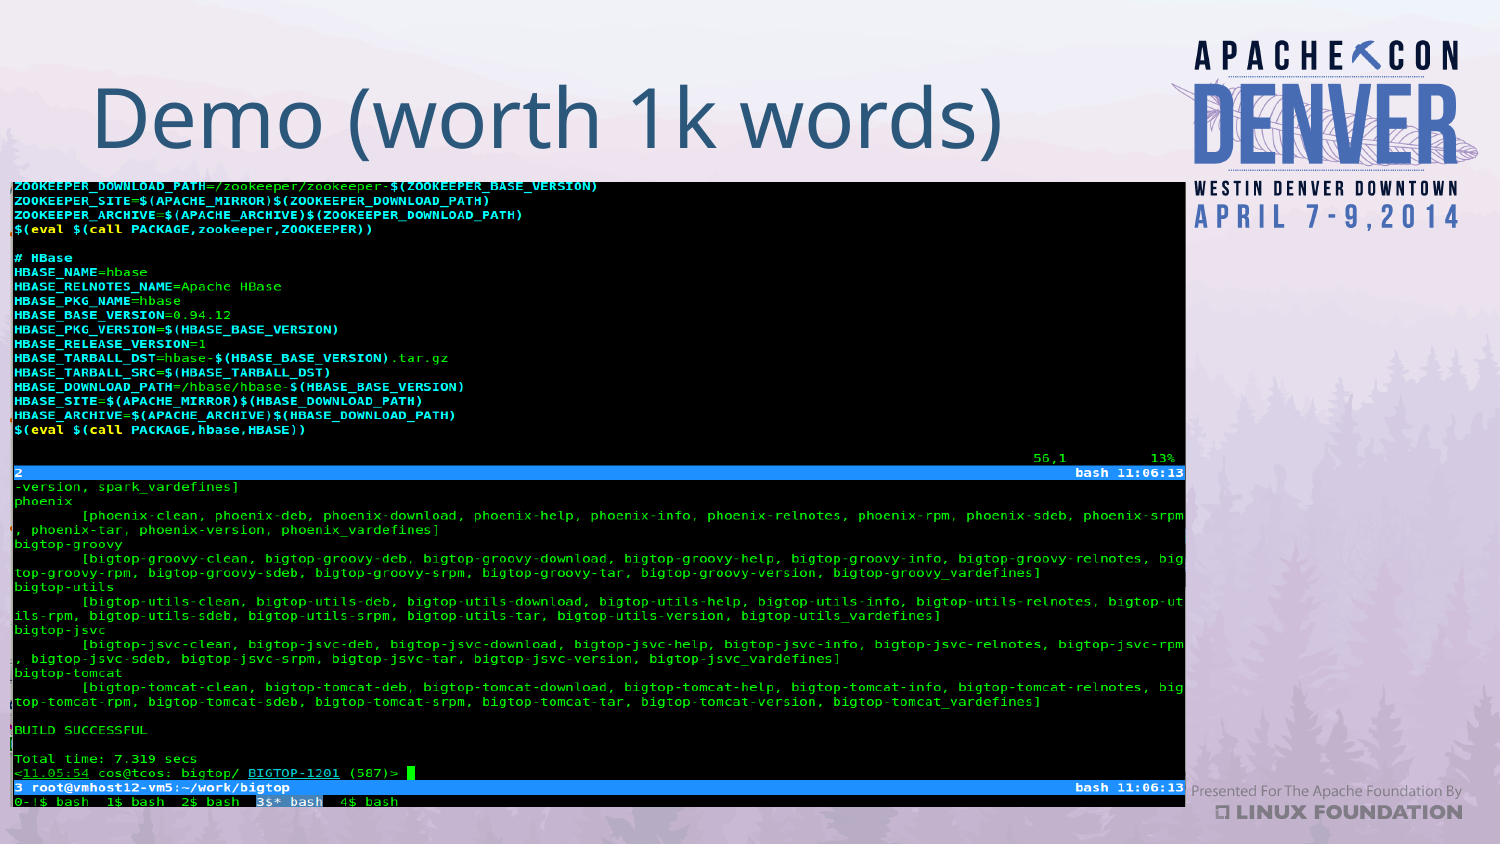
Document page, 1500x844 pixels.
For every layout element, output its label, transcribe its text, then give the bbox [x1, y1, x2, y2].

text_box Demo (worth 1k words) [75, 57, 1116, 158]
picture [0, 0, 1500, 844]
